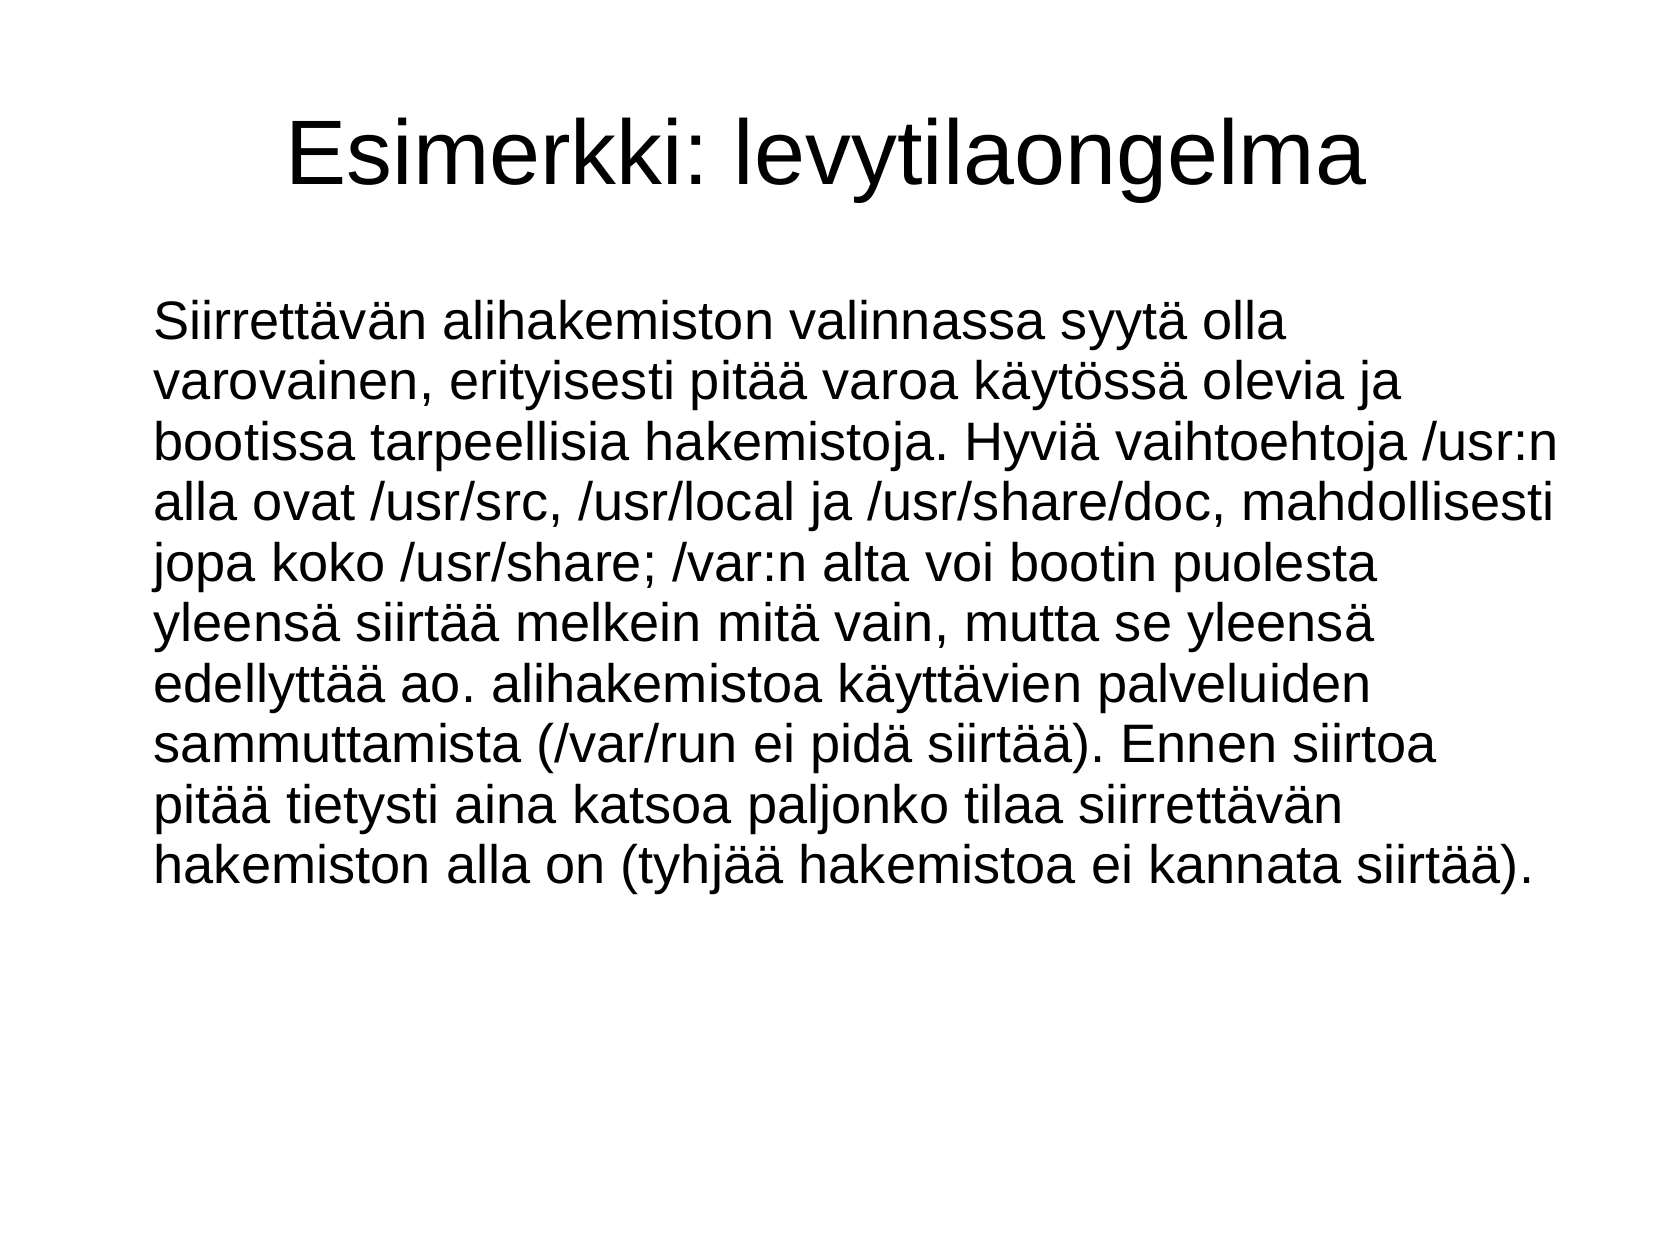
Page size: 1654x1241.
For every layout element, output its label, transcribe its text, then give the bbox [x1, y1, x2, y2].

list Siirrettävän alihakemiston valinnassa syytä olla varovainen, erityisesti pitää varoa käytössä olevia ja bootissa tarpeellisia hakemistoja. Hyviä vaihtoehtoja /usr:n alla ovat /usr/src, /usr/local ja /usr/share/doc, mahdollisesti jopa koko /usr/share; /var:n alta voi bootin puolesta yleensä siirtää melkein mitä vain, mutta se yleensä edellyttää ao. alihakemistoa käyttävien palveluiden sammuttamista (/var/run ei pidä siirtää). Ennen siirtoa pitää tietysti aina katsoa paljonko tilaa siirrettävän hakemiston alla on (tyhjää hakemistoa ei kannata siirtää). [82, 290, 1571, 1010]
title Esimerkki: levytilaongelma [82, 49, 1571, 257]
